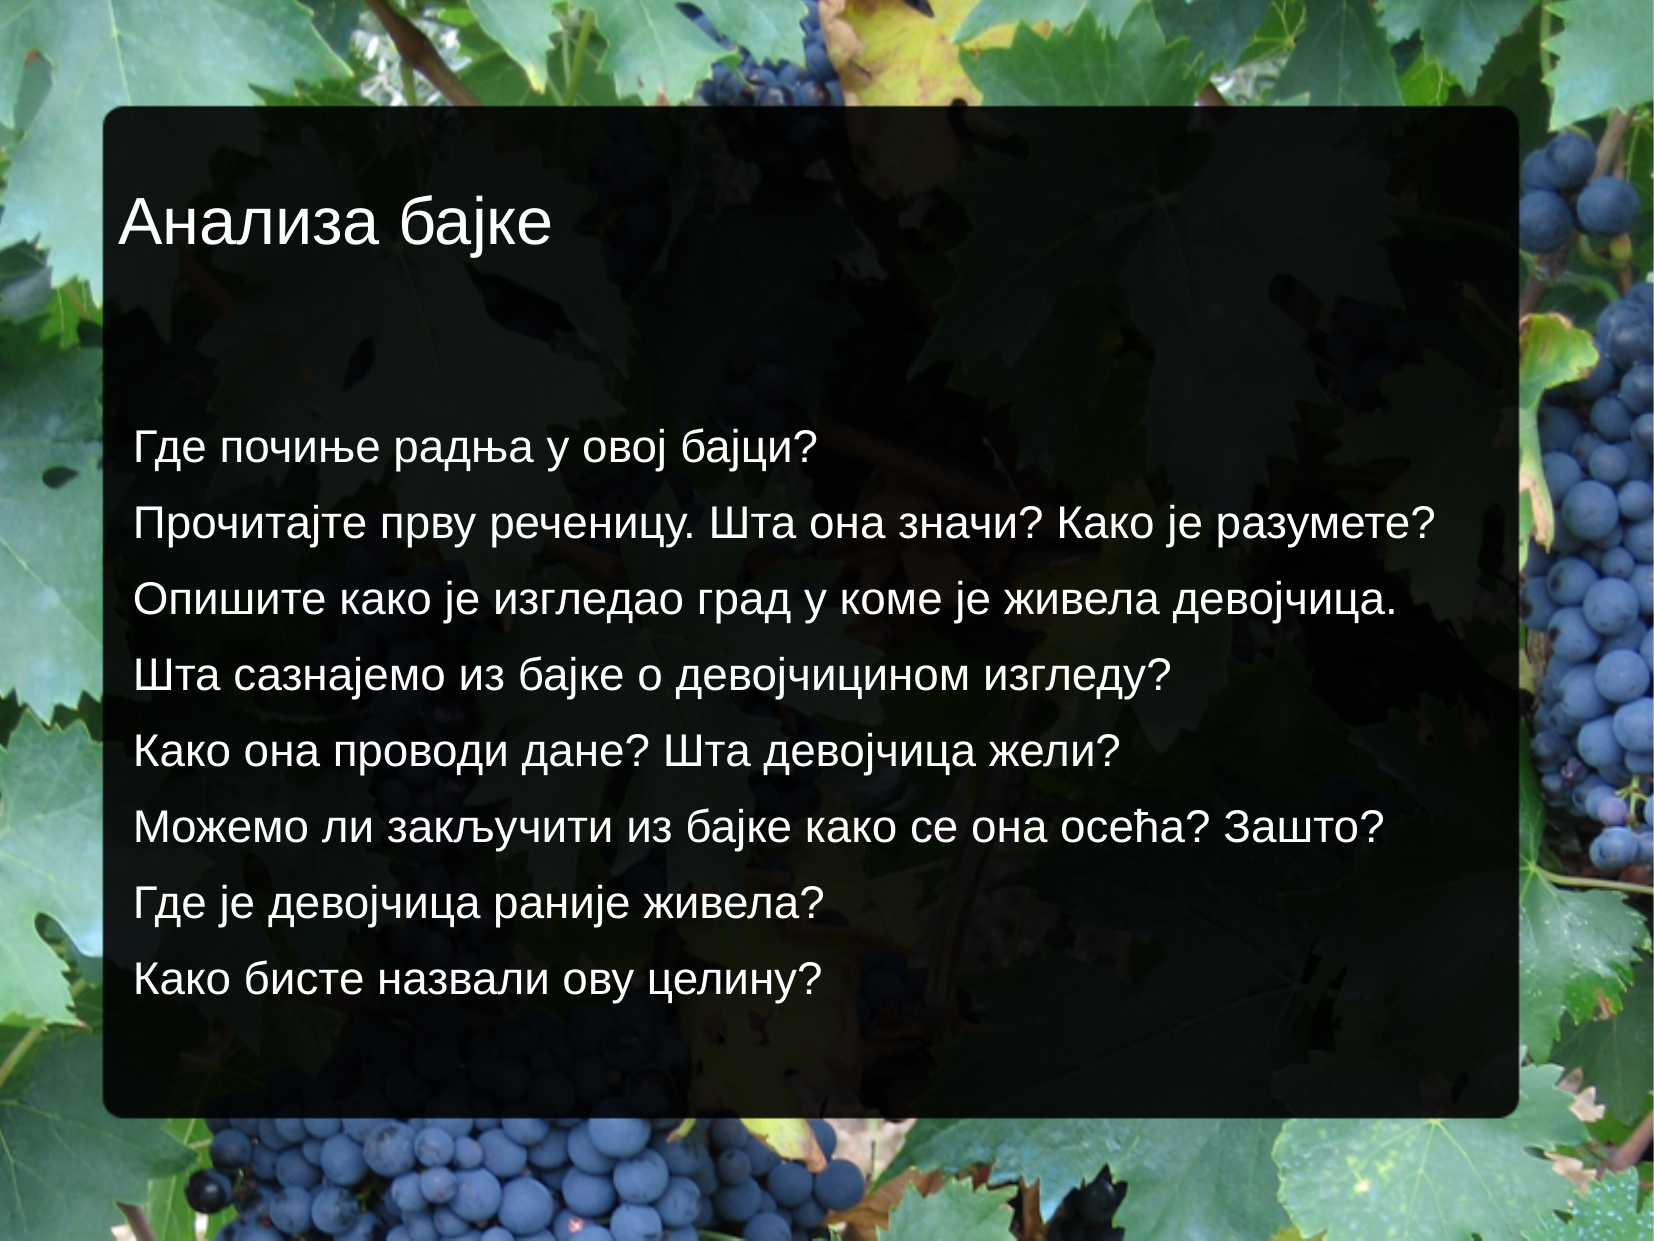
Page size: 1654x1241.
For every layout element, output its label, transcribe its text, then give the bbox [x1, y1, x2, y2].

text_box Где почиње радња у овој бајци? Прочитајте прву реченицу. Шта она значи? Како је разумете? Опишите како је изгледао град у коме је живела девојчица. Шта сазнајемо из бајке о девојчицином изгледу? Како она проводи дане? Шта девојчица жели? Можемо ли закључити из бајке како се она осећа? Зашто? Где је девојчица раније живела? Како бисте назвали ову целину? [118, 413, 1506, 1123]
title Анализа бајке [118, 117, 1506, 325]
picture [0, 0, 1654, 1241]
